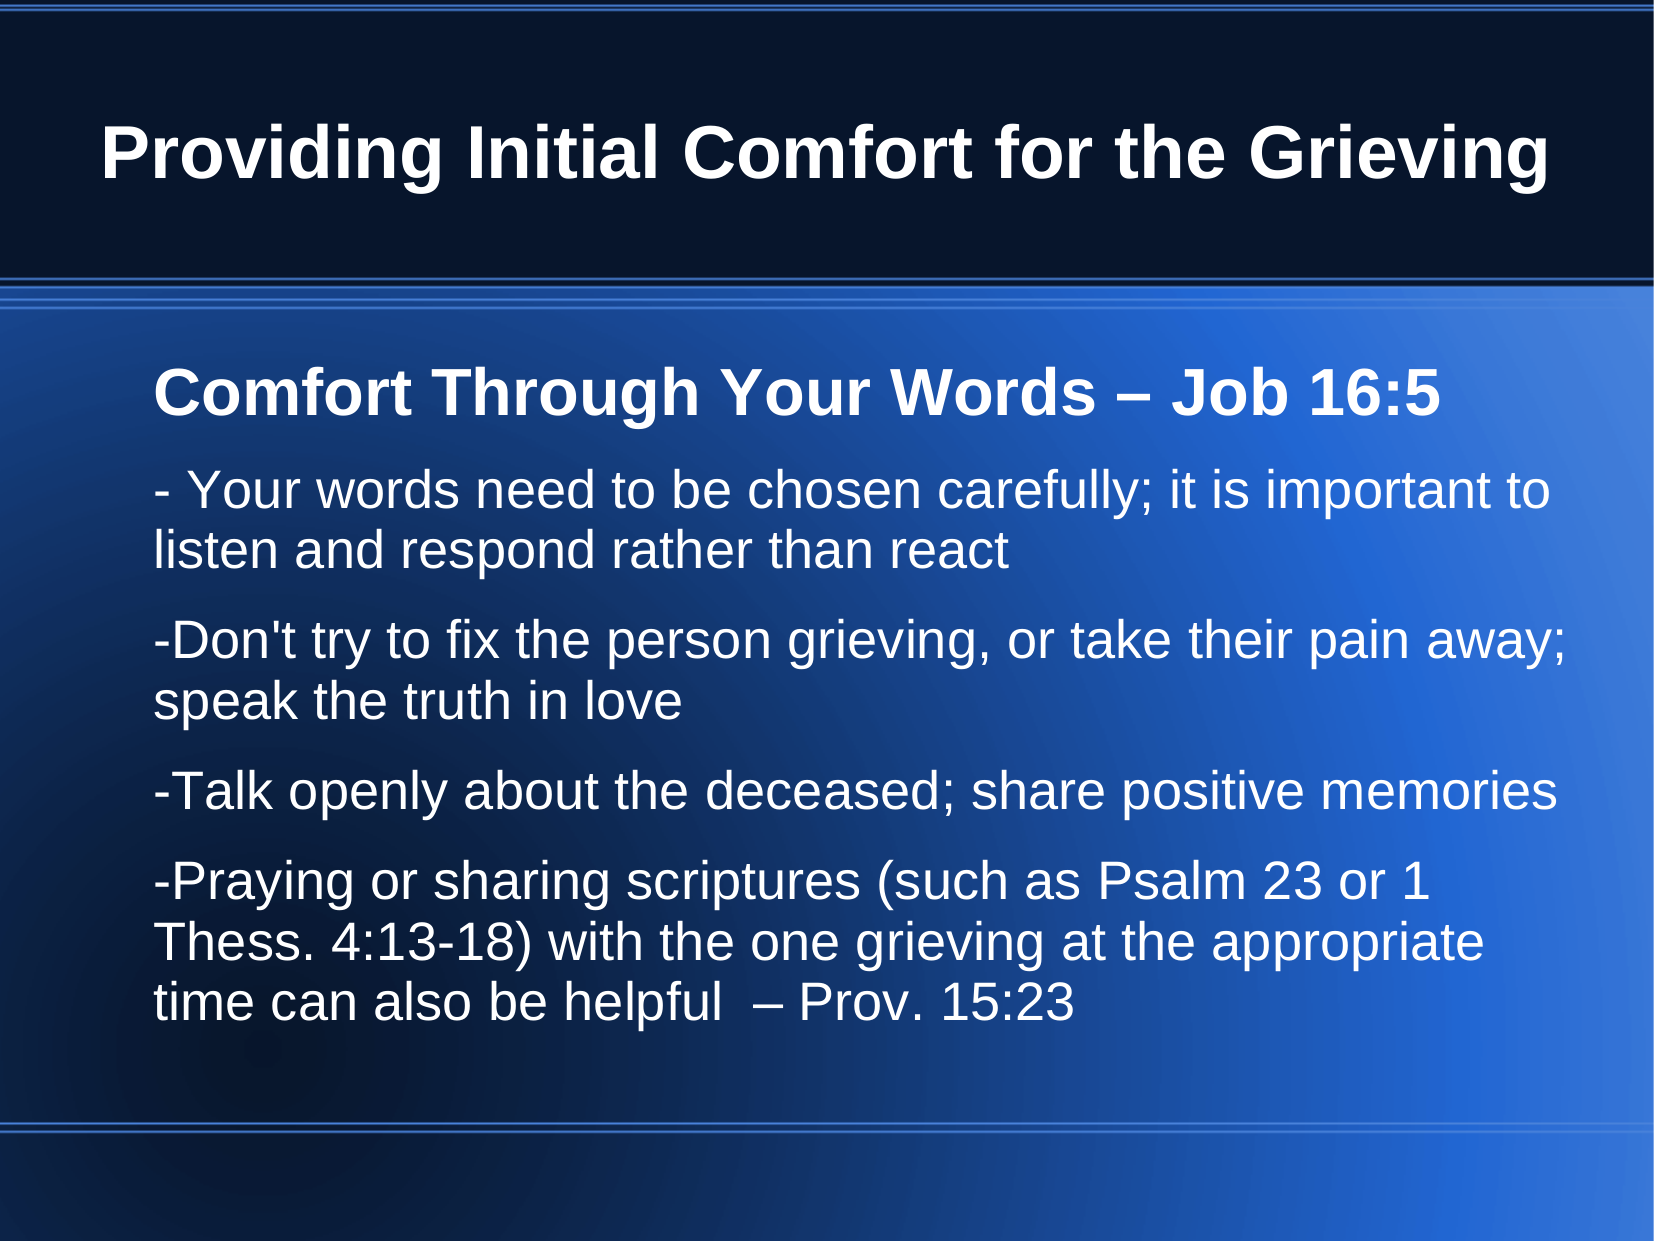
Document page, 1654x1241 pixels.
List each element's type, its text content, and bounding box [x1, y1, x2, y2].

title Providing Initial Comfort for the Grieving [82, 49, 1571, 257]
picture [0, 0, 1654, 1241]
list Comfort Through Your Words – Job 16:5 - Your words need to be chosen carefully; it is important to listen and respond rather than react -Don't try to fix the person grieving, or take their pain away; speak the truth in love -Talk openly about the deceased; share positive memories -Praying or sharing scriptures (such as Psalm 23 or 1 Thess. 4:13-18) with the one grieving at the appropriate time can also be helpful – Prov. 15:23 [82, 355, 1571, 1058]
